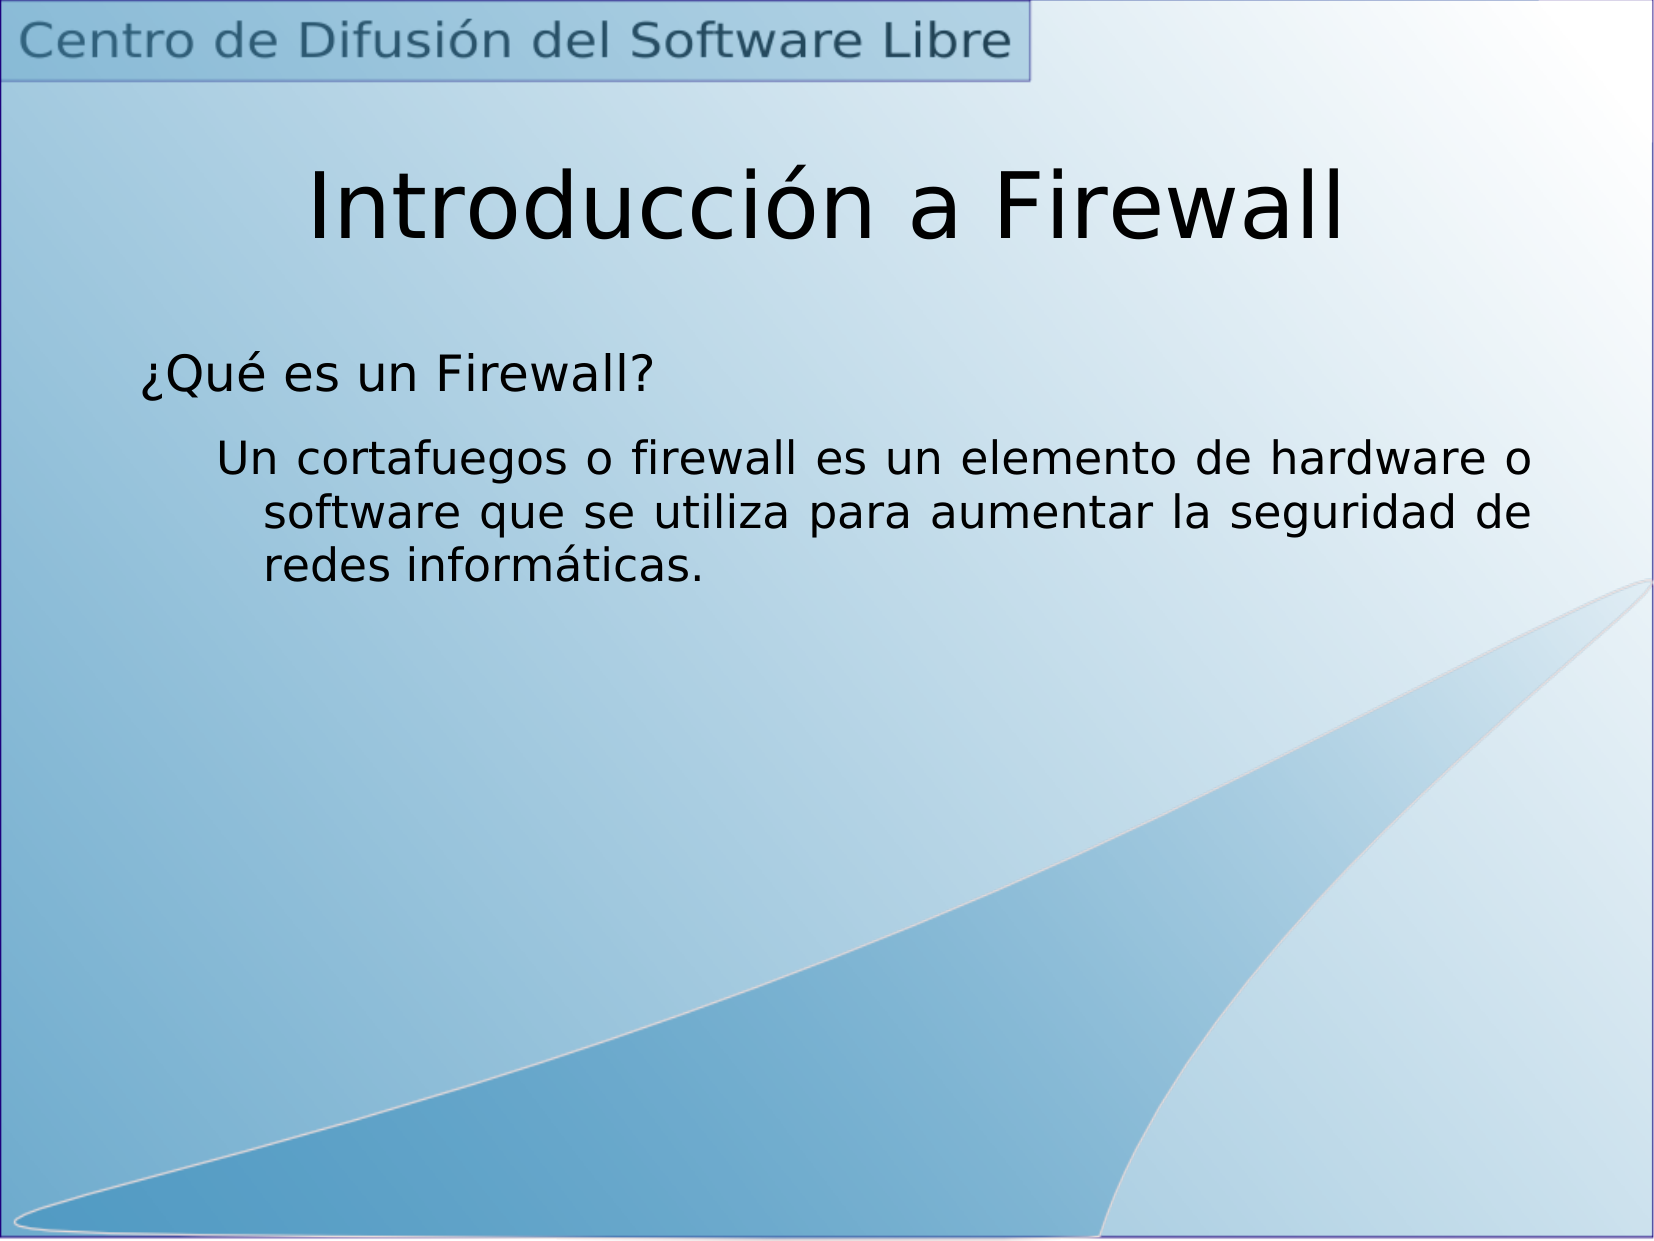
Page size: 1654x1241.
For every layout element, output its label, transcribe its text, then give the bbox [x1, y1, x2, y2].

picture [0, 0, 1654, 1241]
list ¿Qué es un Firewall? Un cortafuegos o firewall es un elemento de hardware o software que se utiliza para aumentar la seguridad de redes informáticas. [121, 344, 1534, 1127]
title Introducción a Firewall [121, 102, 1534, 311]
